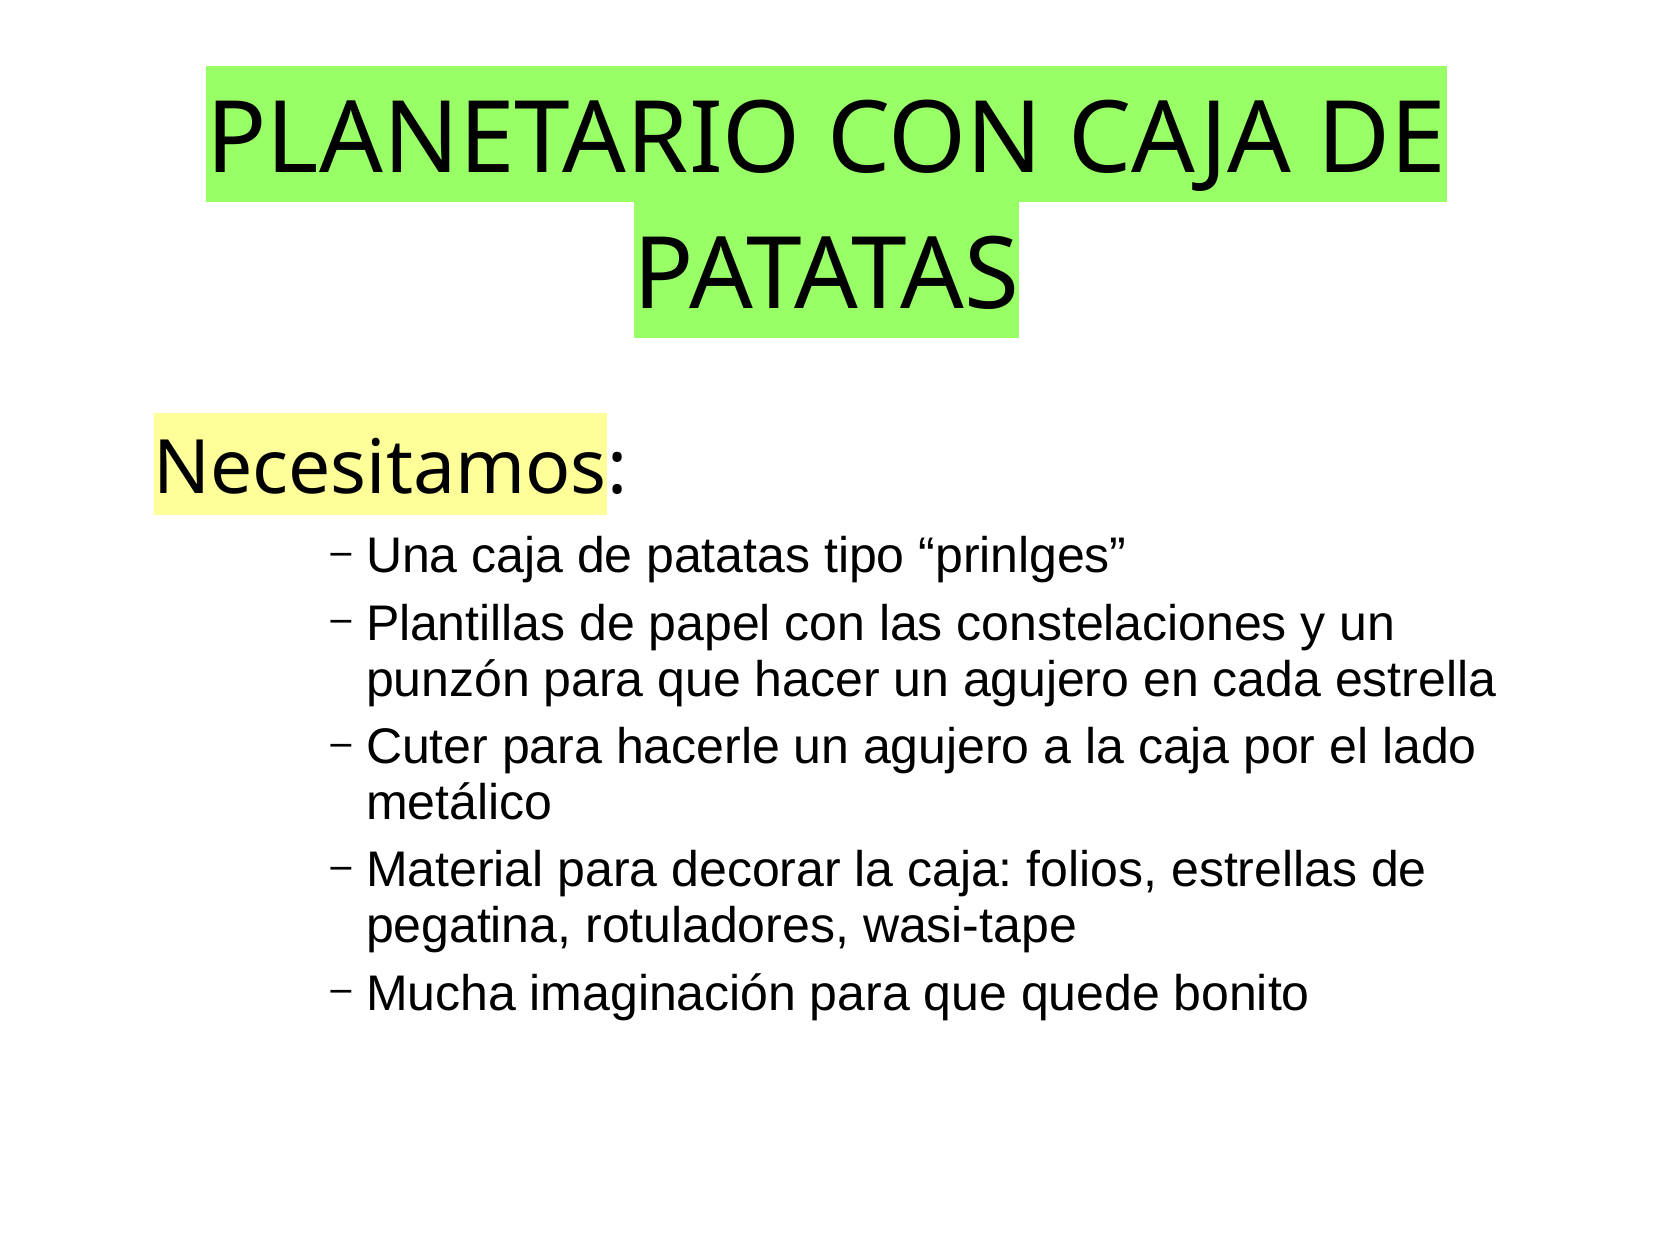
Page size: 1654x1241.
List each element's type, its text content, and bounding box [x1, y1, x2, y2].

list Necesitamos: Una caja de patatas tipo “prinlges” Plantillas de papel con las constelaciones y un punzón para que hacer un agujero en cada estrella Cuter para hacerle un agujero a la caja por el lado metálico Material para decorar la caja: folios, estrellas de pegatina, rotuladores, wasi-tape Mucha imaginación para que quede bonito [82, 413, 1571, 1205]
title PLANETARIO CON CAJA DE PATATAS [82, 33, 1571, 371]
